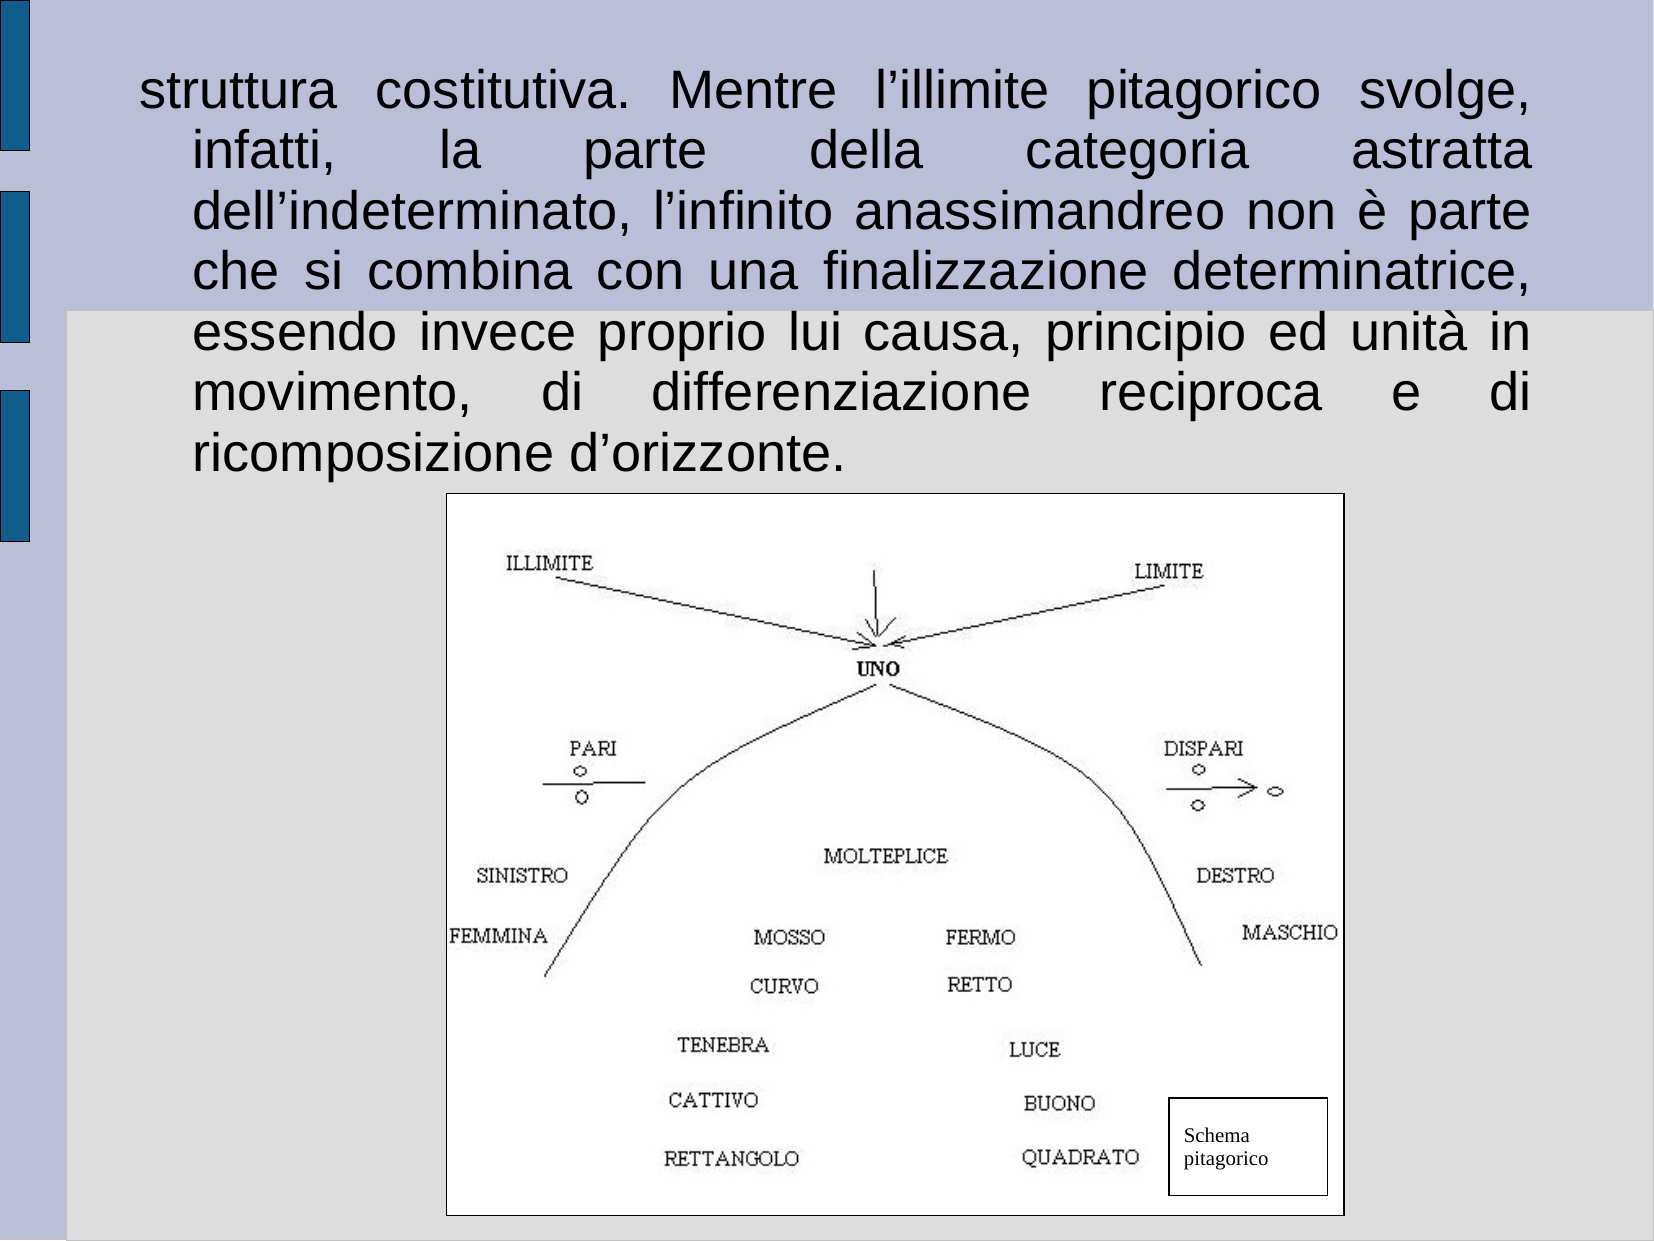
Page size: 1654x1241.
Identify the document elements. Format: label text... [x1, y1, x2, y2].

picture [447, 494, 1344, 1215]
list struttura costitutiva. Mentre l’illimite pitagorico svolge, infatti, la parte della categoria astratta dell’indeterminato, l’infinito anassimandreo non è parte che si combina con una finalizzazione determinatrice, essendo invece proprio lui causa, principio ed unità in movimento, di differenziazione reciproca e di ricomposizione d’orizzonte. [121, 59, 1534, 1127]
text_box Schema pitagorico [1169, 1098, 1328, 1196]
